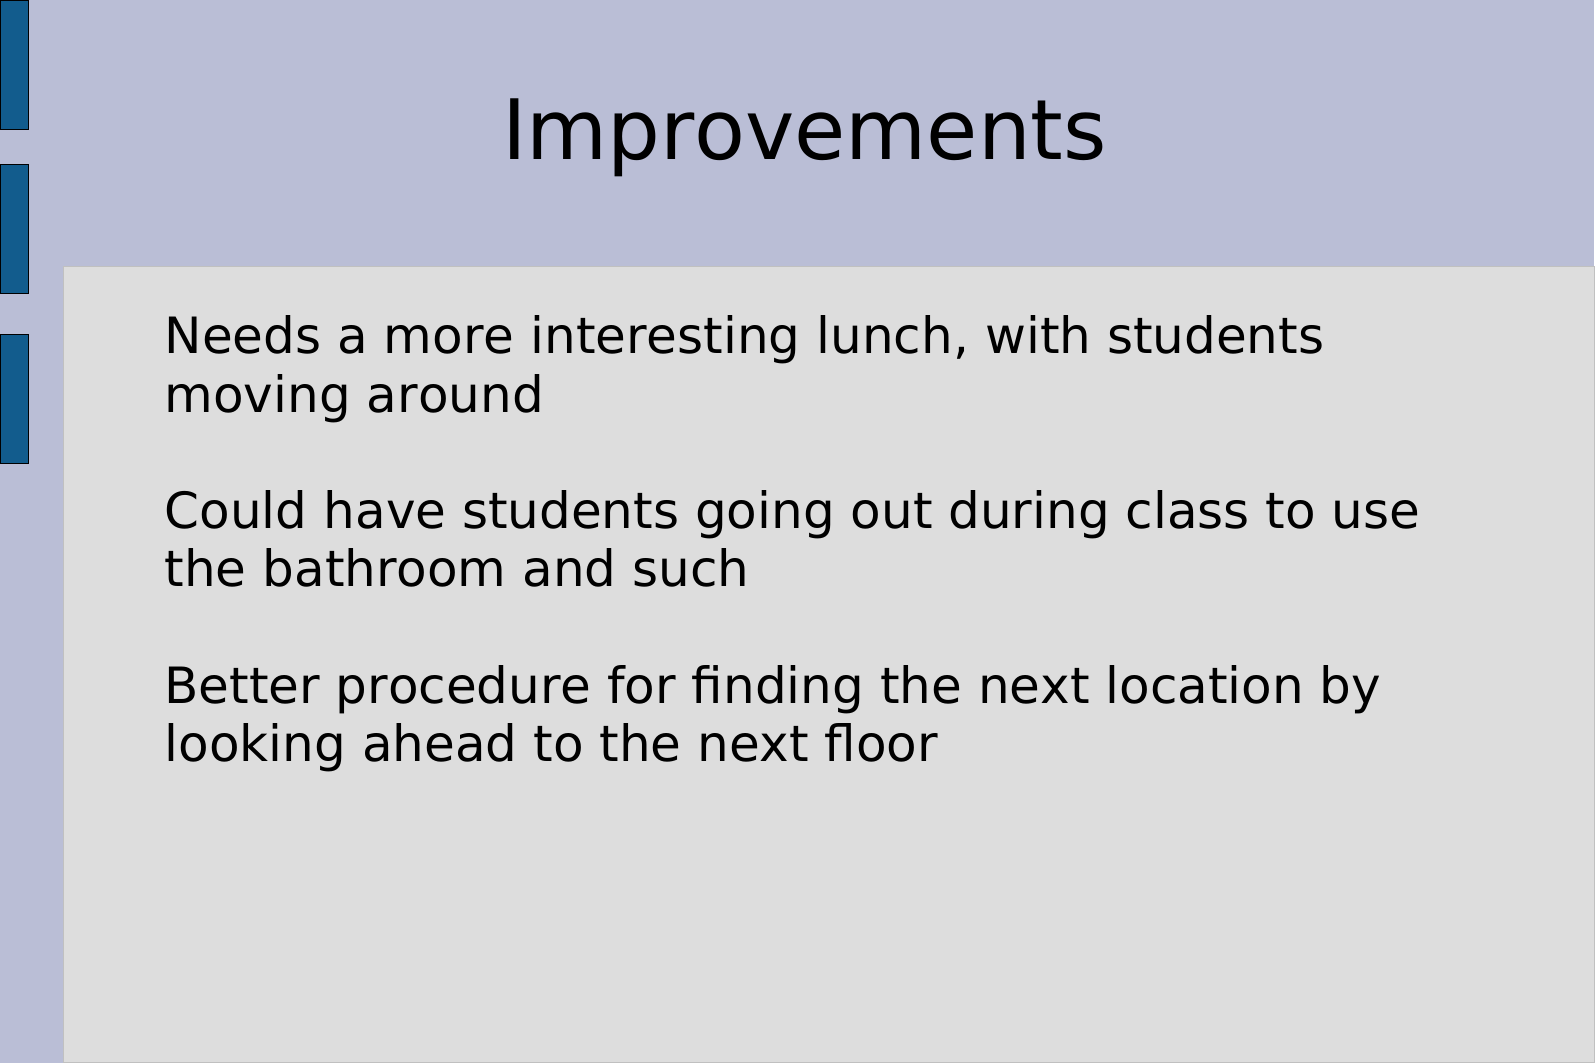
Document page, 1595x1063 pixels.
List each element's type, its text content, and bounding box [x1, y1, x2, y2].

text_box Needs a more interesting lunch, with students moving around Could have students going out during class to use the bathroom and such Better procedure for finding the next location by looking ahead to the next floor [150, 300, 1463, 781]
text_box Improvements [487, 75, 1276, 187]
